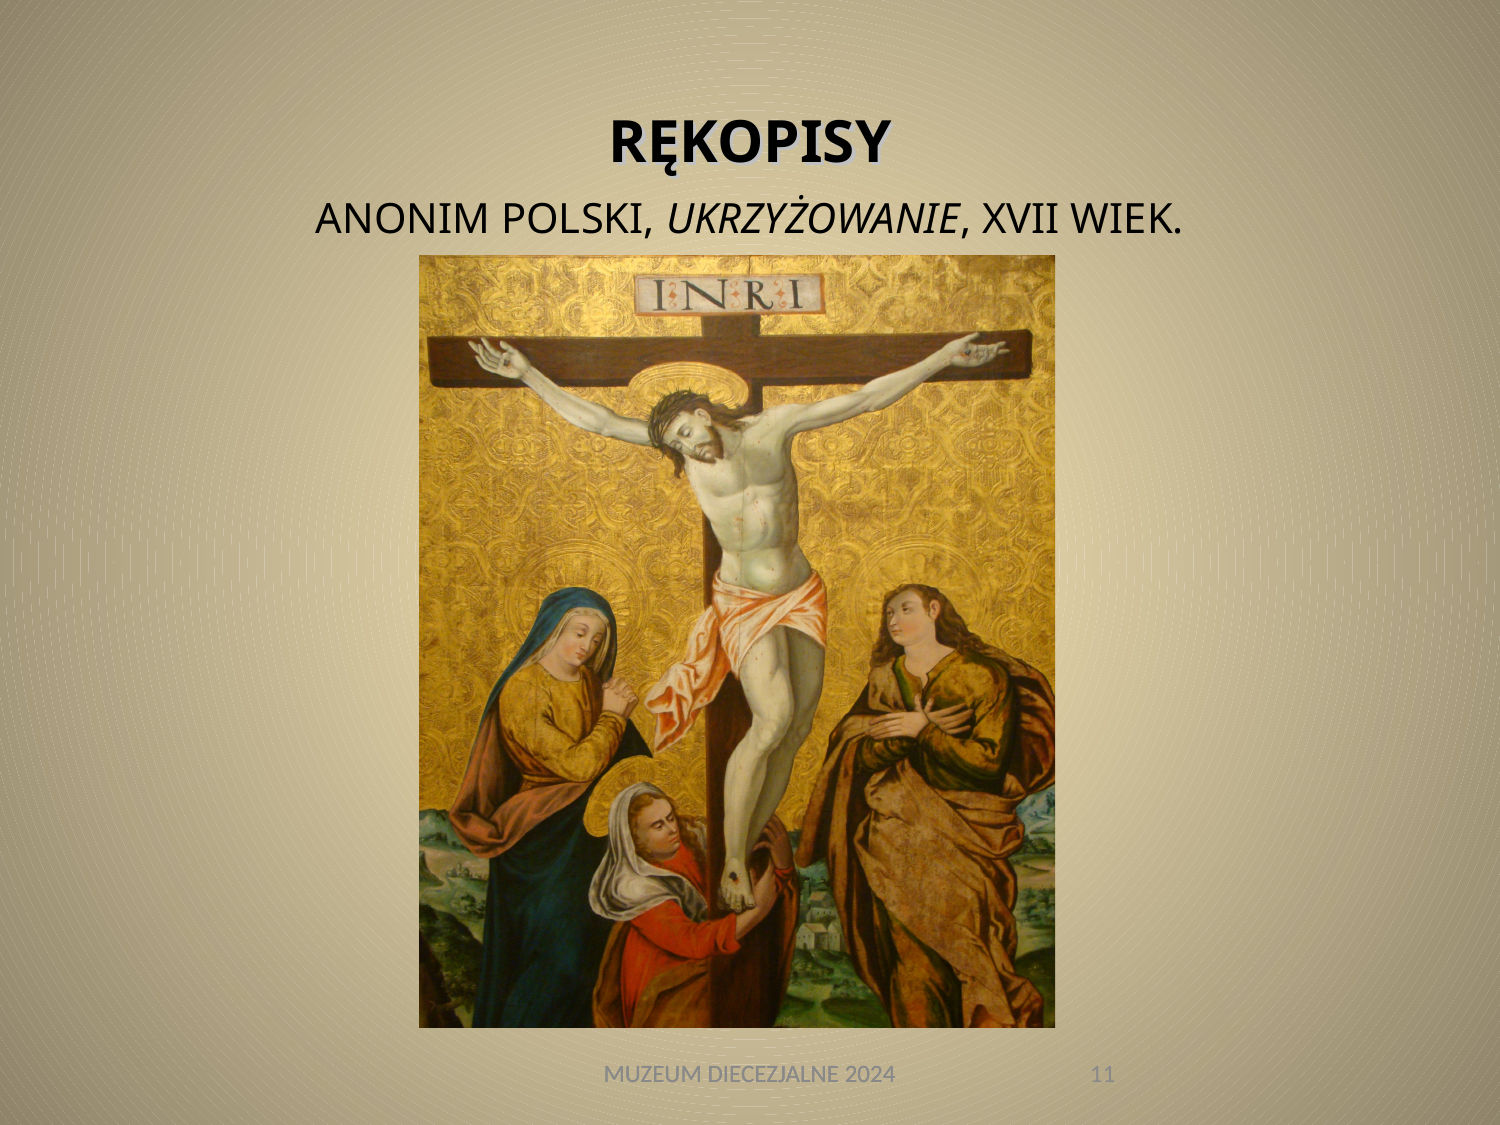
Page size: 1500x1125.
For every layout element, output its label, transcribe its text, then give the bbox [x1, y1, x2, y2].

picture [419, 255, 1056, 1028]
text_box MUZEUM DIECEZJALNE 2024 [512, 1042, 988, 1103]
title RĘKOPISY [75, 45, 1426, 184]
text_box [1074, 1042, 1426, 1103]
list ANONIM POLSKI, UKRZYŻOWANIE, XVII WIEK. [75, 184, 1426, 1005]
